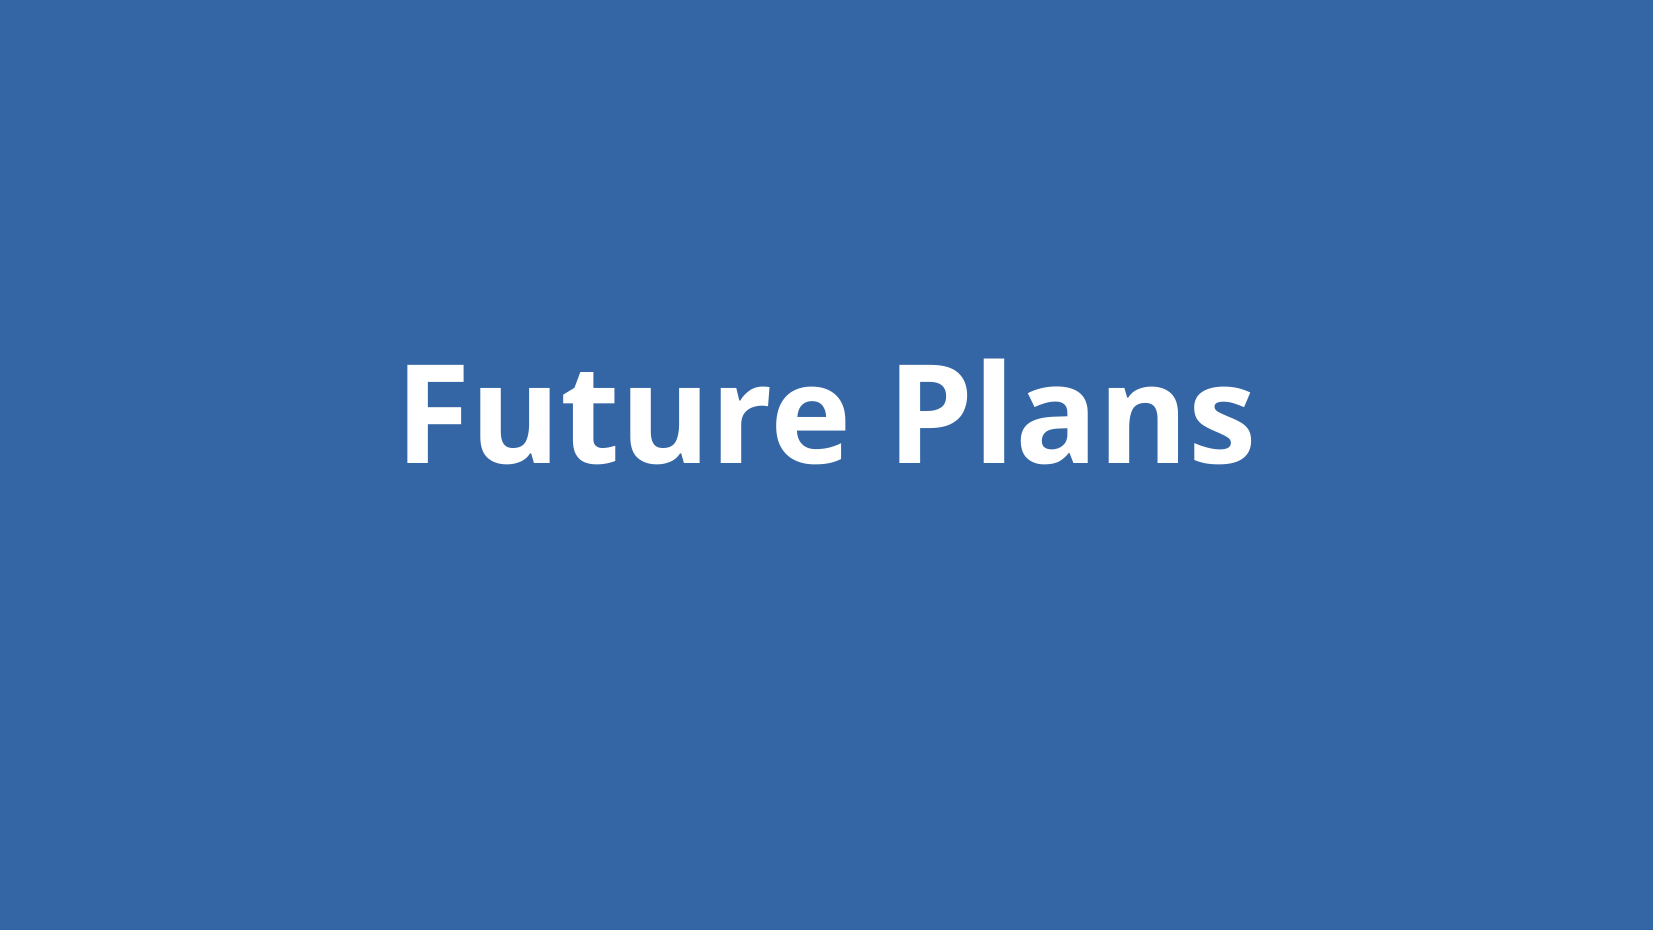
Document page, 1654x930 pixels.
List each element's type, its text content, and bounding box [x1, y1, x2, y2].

title Future Plans [82, 316, 1571, 504]
